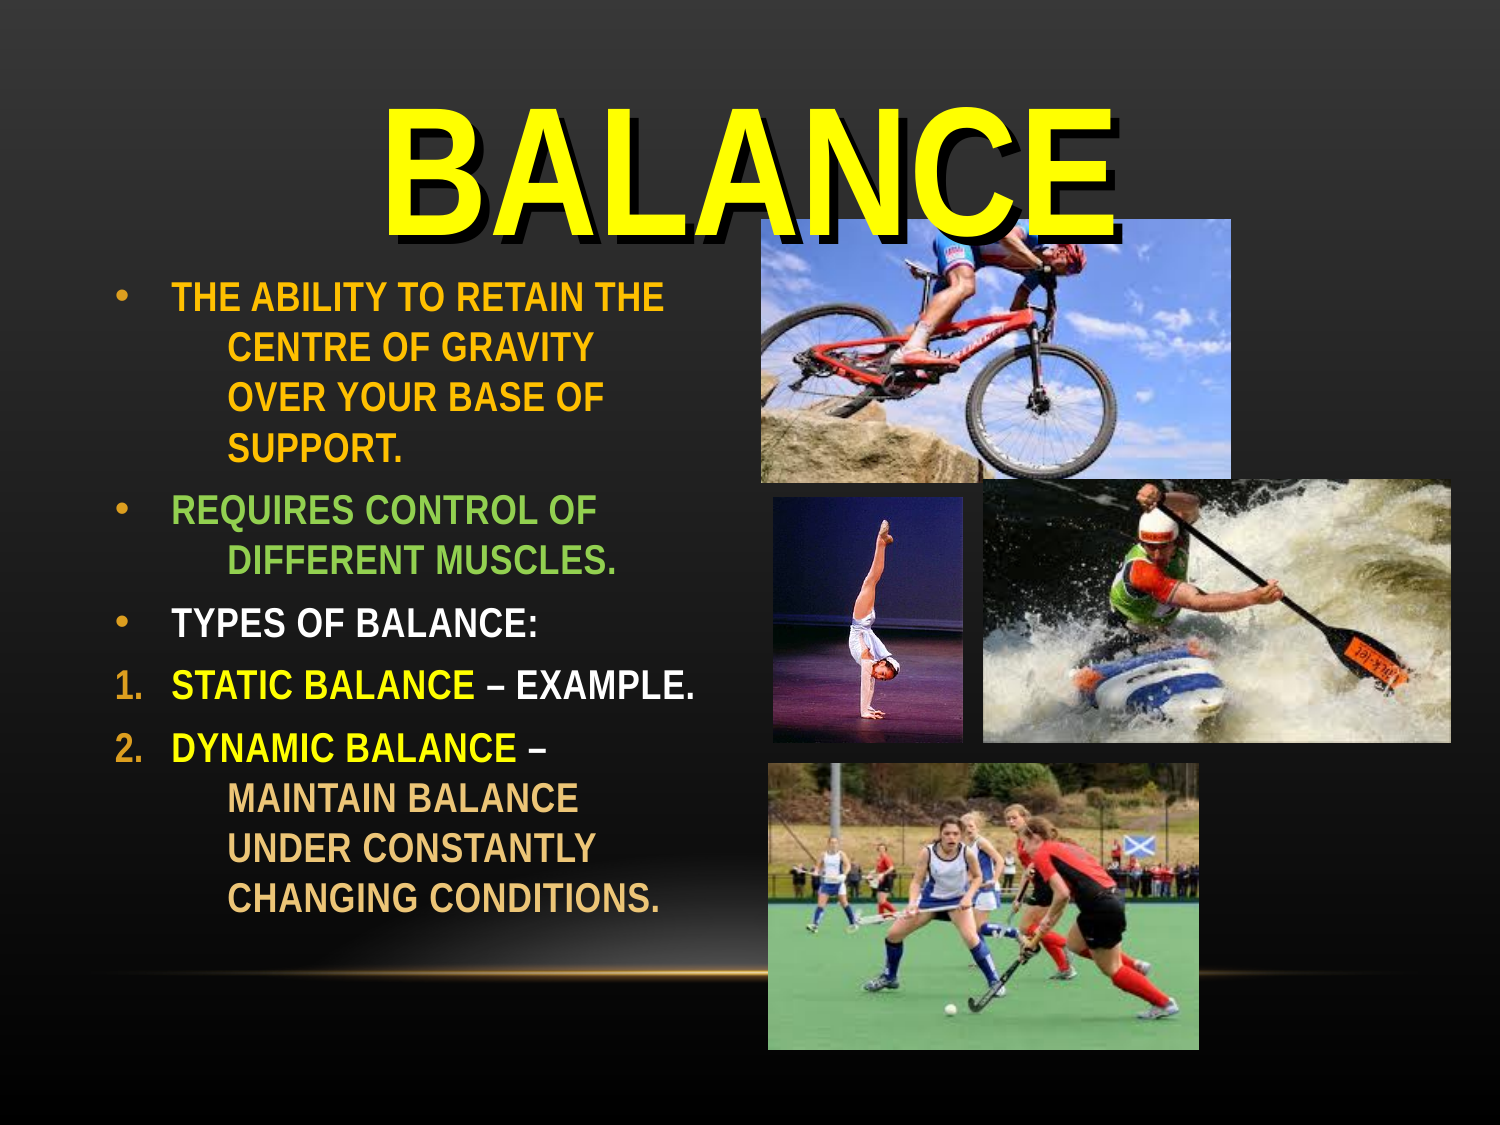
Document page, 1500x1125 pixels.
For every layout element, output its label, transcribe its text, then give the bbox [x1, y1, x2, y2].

picture [768, 763, 1199, 1050]
picture [761, 233, 1451, 743]
picture [773, 497, 963, 743]
title Balance [99, 45, 1400, 233]
list THE ABILITY TO RETAIN THE CENTRE OF GRAVITY OVER YOUR BASE OF SUPPORT. REQUIRES CONTROL OF DIFFERENT MUSCLES. TYPES OF BALANCE: STATIC BALANCE – EXAMPLE. DYNAMIC BALANCE – MAINTAIN BALANCE UNDER CONSTANTLY CHANGING CONDITIONS. [99, 262, 713, 938]
